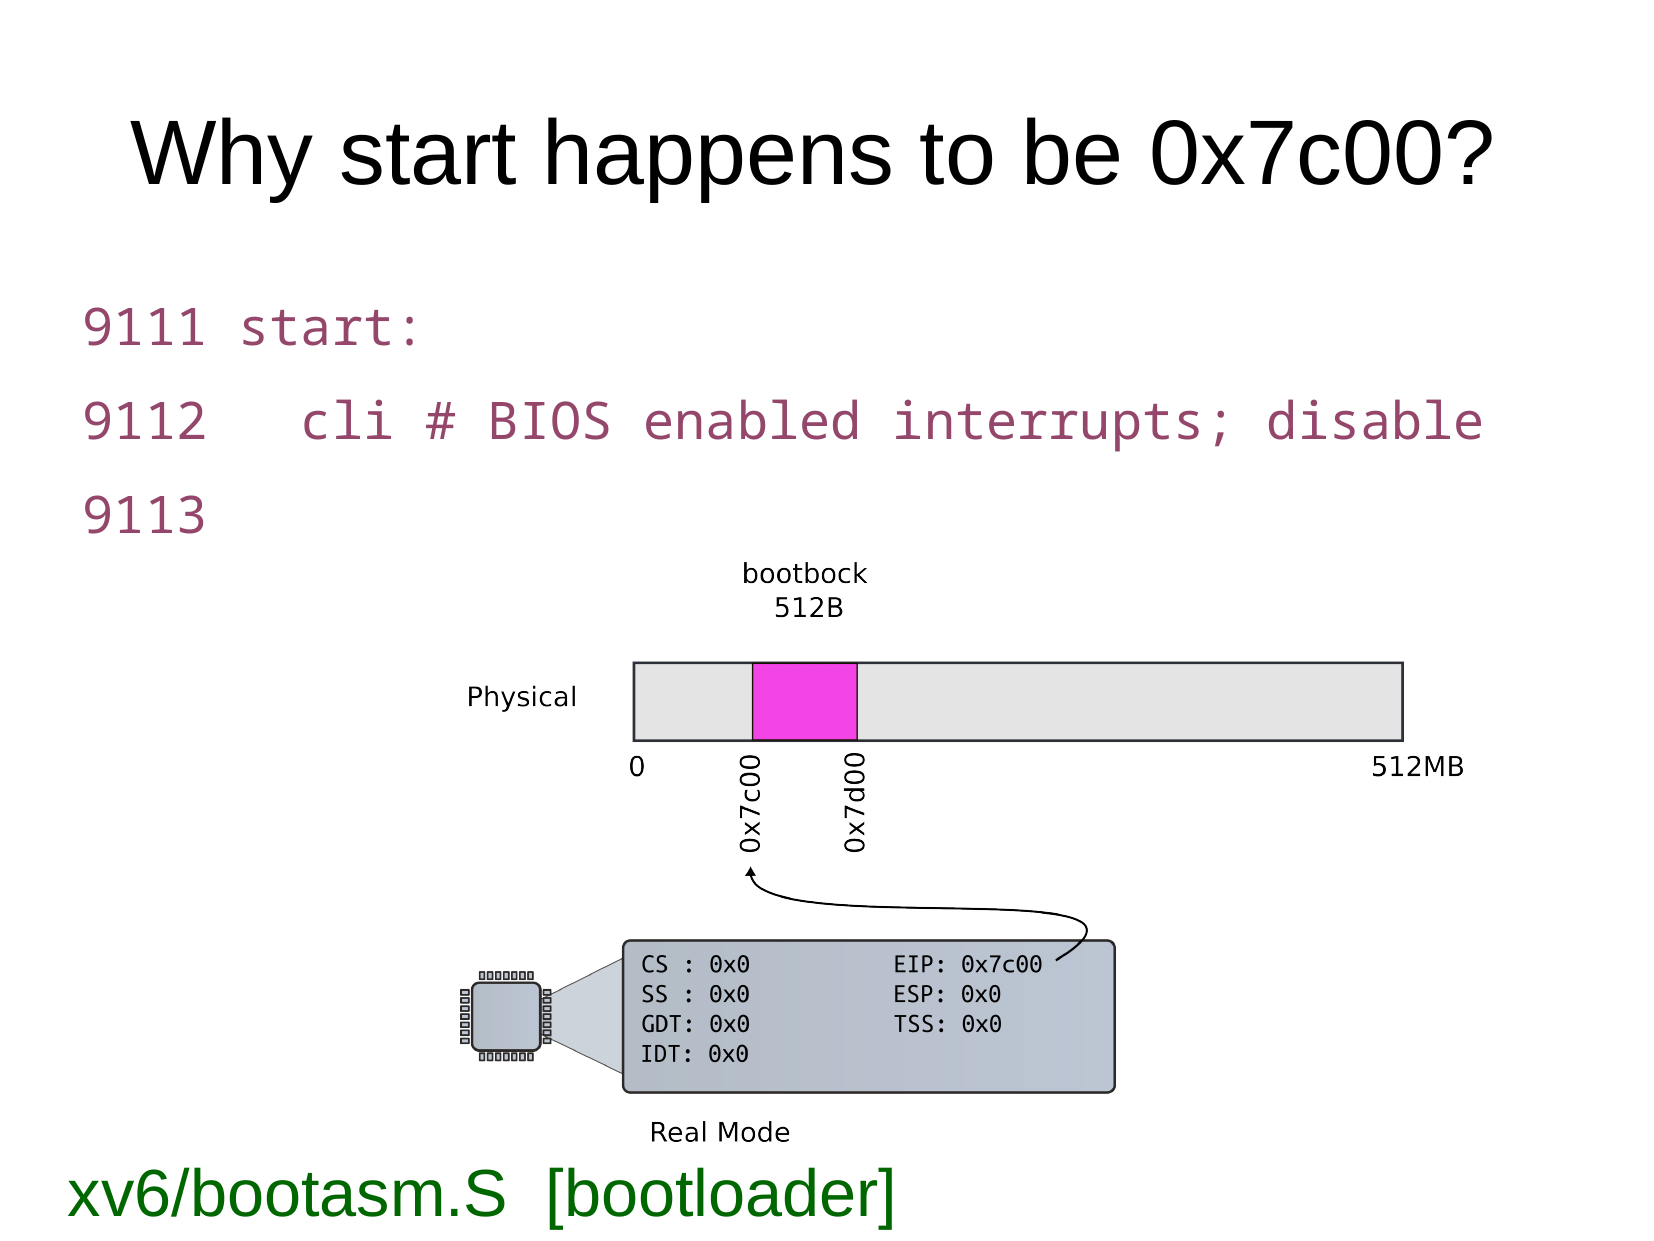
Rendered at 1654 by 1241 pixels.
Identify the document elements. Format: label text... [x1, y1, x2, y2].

text_box xv6/bootasm.S [bootloader] [53, 1148, 938, 1238]
list 9111 start: 9112 cli # BIOS enabled interrupts; disable 9113 [82, 290, 1538, 601]
picture [460, 562, 1463, 1142]
title Why start happens to be 0x7c00? [82, 49, 1571, 257]
